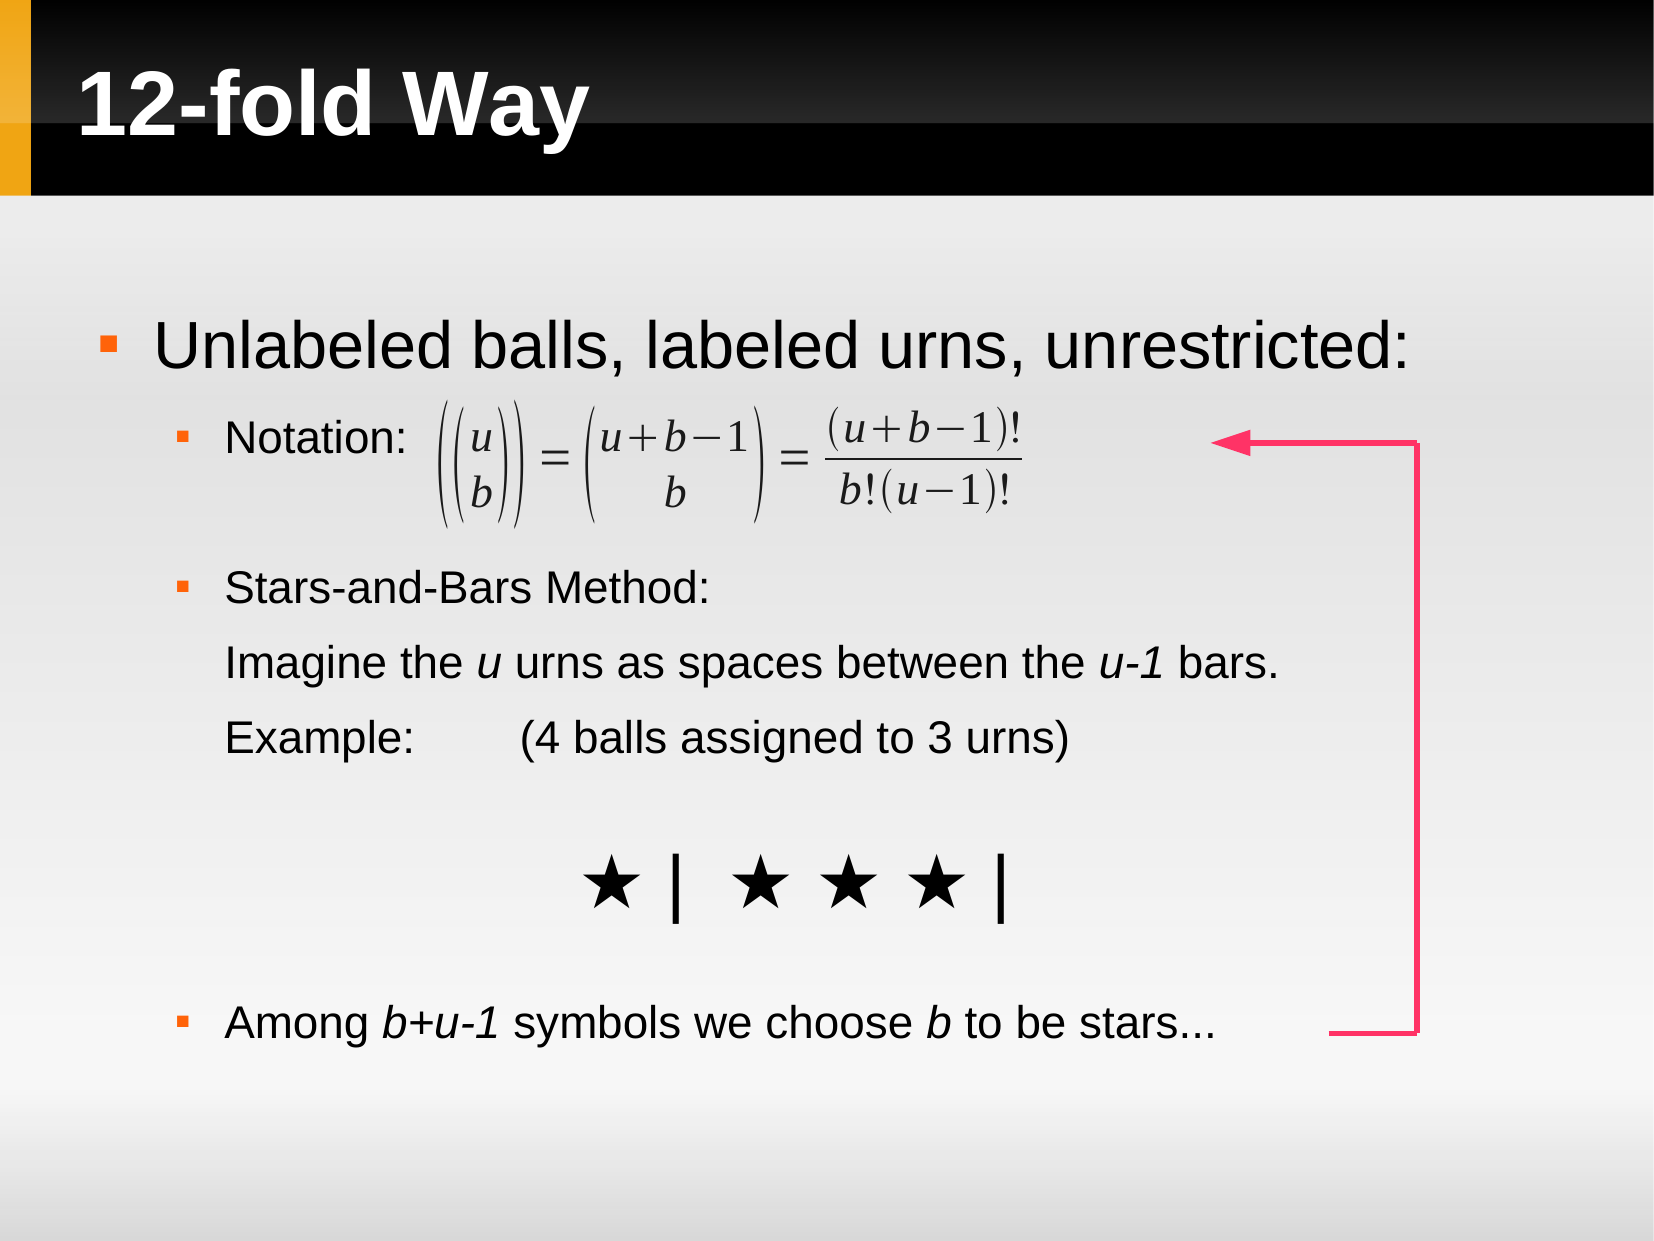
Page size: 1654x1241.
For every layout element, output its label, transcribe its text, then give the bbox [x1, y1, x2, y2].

picture [0, 0, 1654, 1241]
chart [429, 397, 1031, 532]
list Unlabeled balls, labeled urns, unrestricted: Notation: Stars-and-Bars Method: Imagine the u urns as spaces between the u-1 bars. Example: (4 balls assigned to 3 urns) ★ | ★ ★ ★ | Among b+u-1 symbols we choose b to be stars... [82, 307, 1571, 1241]
title 12-fold Way [76, 7, 1565, 200]
